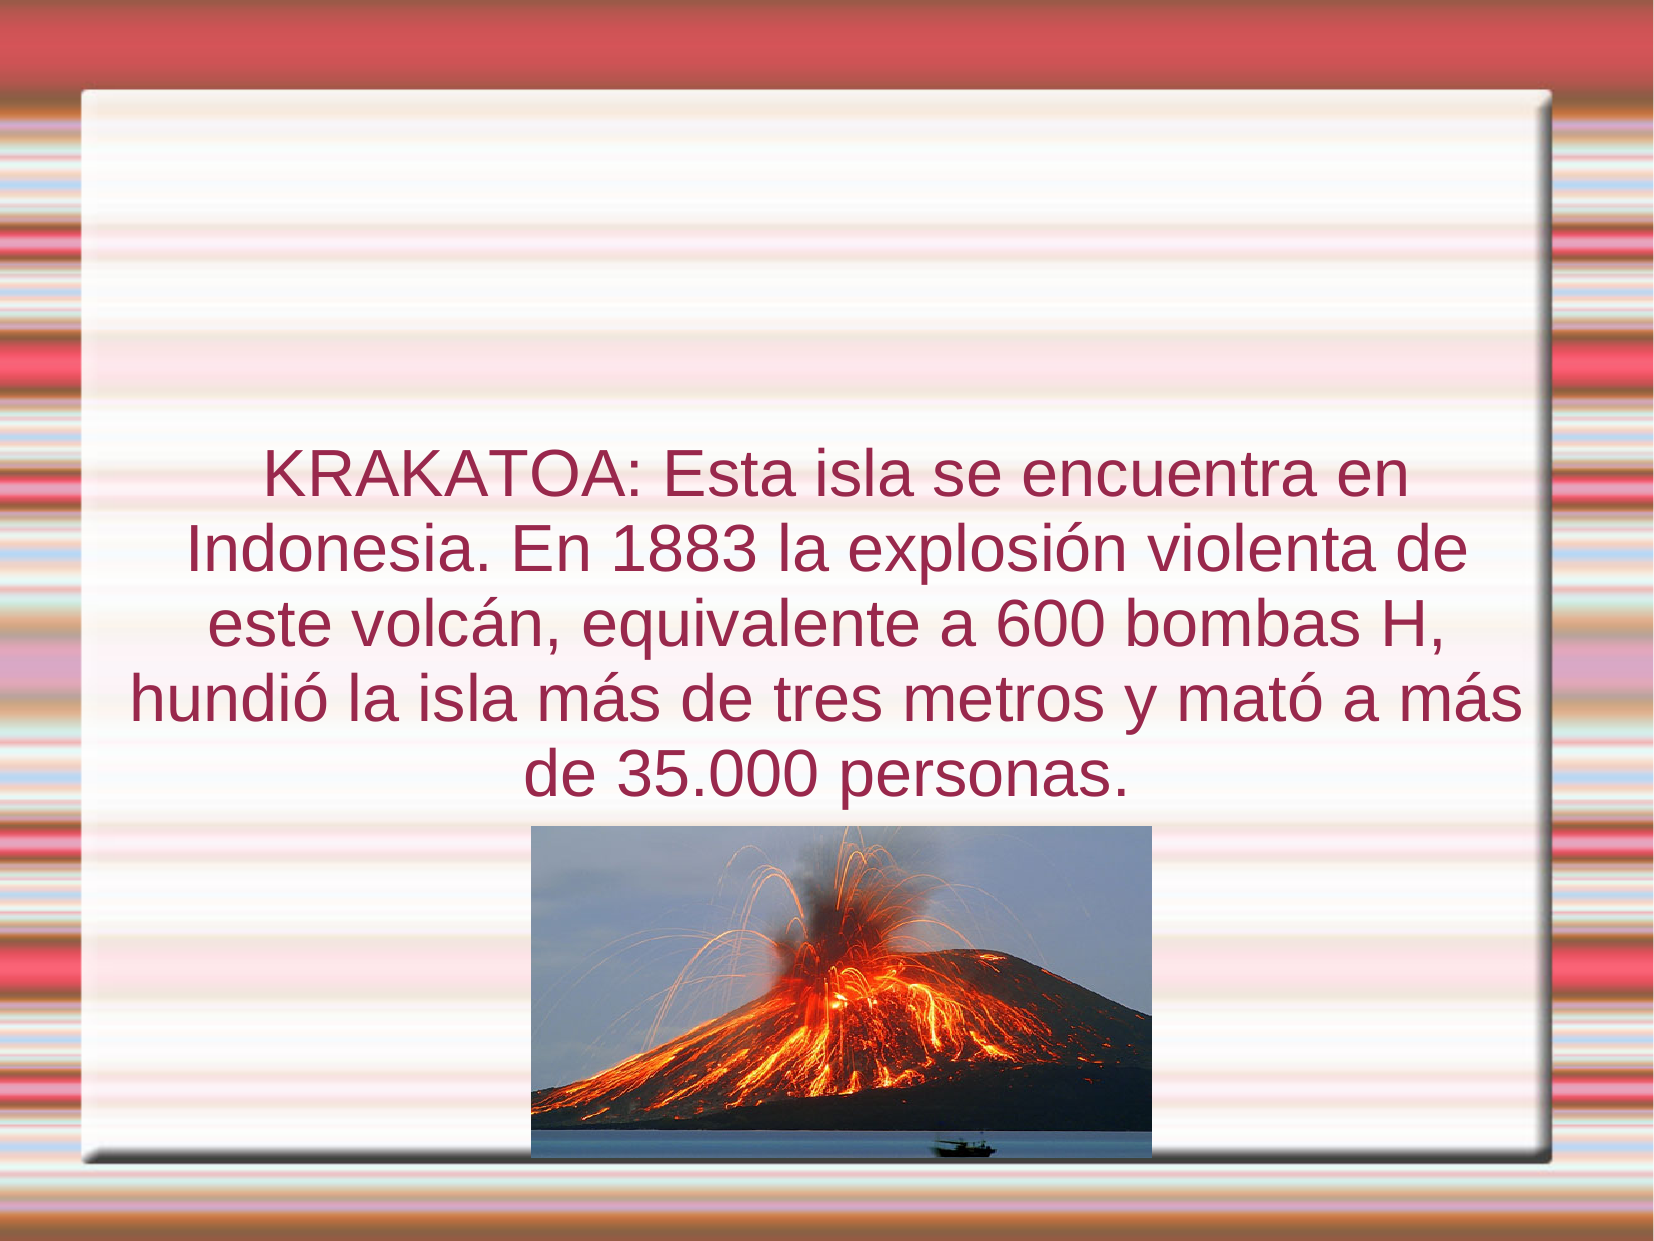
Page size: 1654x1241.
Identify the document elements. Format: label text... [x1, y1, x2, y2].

subtitle KRAKATOA: Esta isla se encuentra en Indonesia. En 1883 la explosión violenta de este volcán, equivalente a 600 bombas H, hundió la isla más de tres metros y mató a más de 35.000 personas. [121, 114, 1534, 1132]
picture [0, 0, 1654, 1241]
